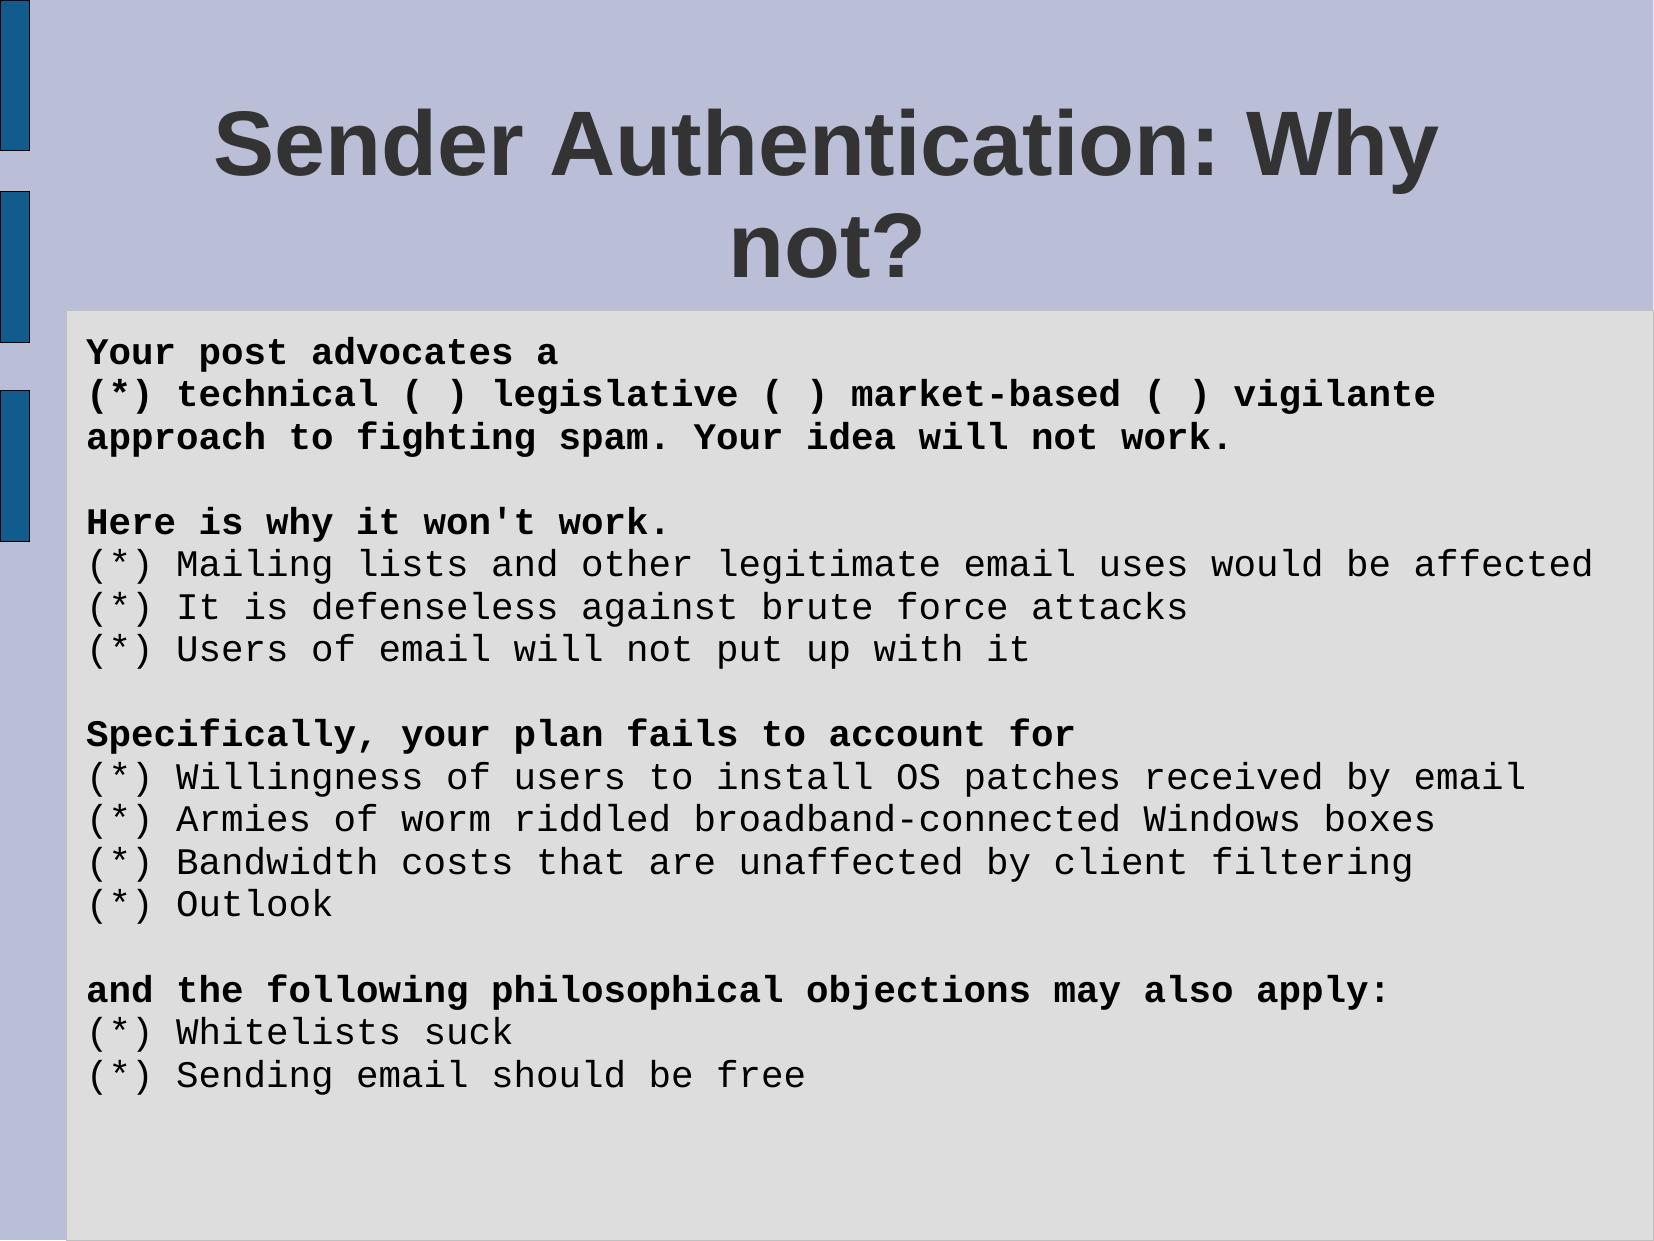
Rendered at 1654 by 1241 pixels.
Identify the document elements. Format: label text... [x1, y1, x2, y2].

title Sender Authentication: Why not? [121, 87, 1534, 302]
list Your post advocates a (*) technical ( ) legislative ( ) market-based ( ) vigilante approach to fighting spam. Your idea will not work. Here is why it won't work. (*) Mailing lists and other legitimate email uses would be affected (*) It is defenseless against brute force attacks (*) Users of email will not put up with it Specifically, your plan fails to account for (*) Willingness of users to install OS patches received by email (*) Armies of worm riddled broadband-connected Windows boxes (*) Bandwidth costs that are unaffected by client filtering (*) Outlook and the following philosophical objections may also apply: (*) Whitelists suck (*) Sending email should be free [85, 332, 1654, 1115]
